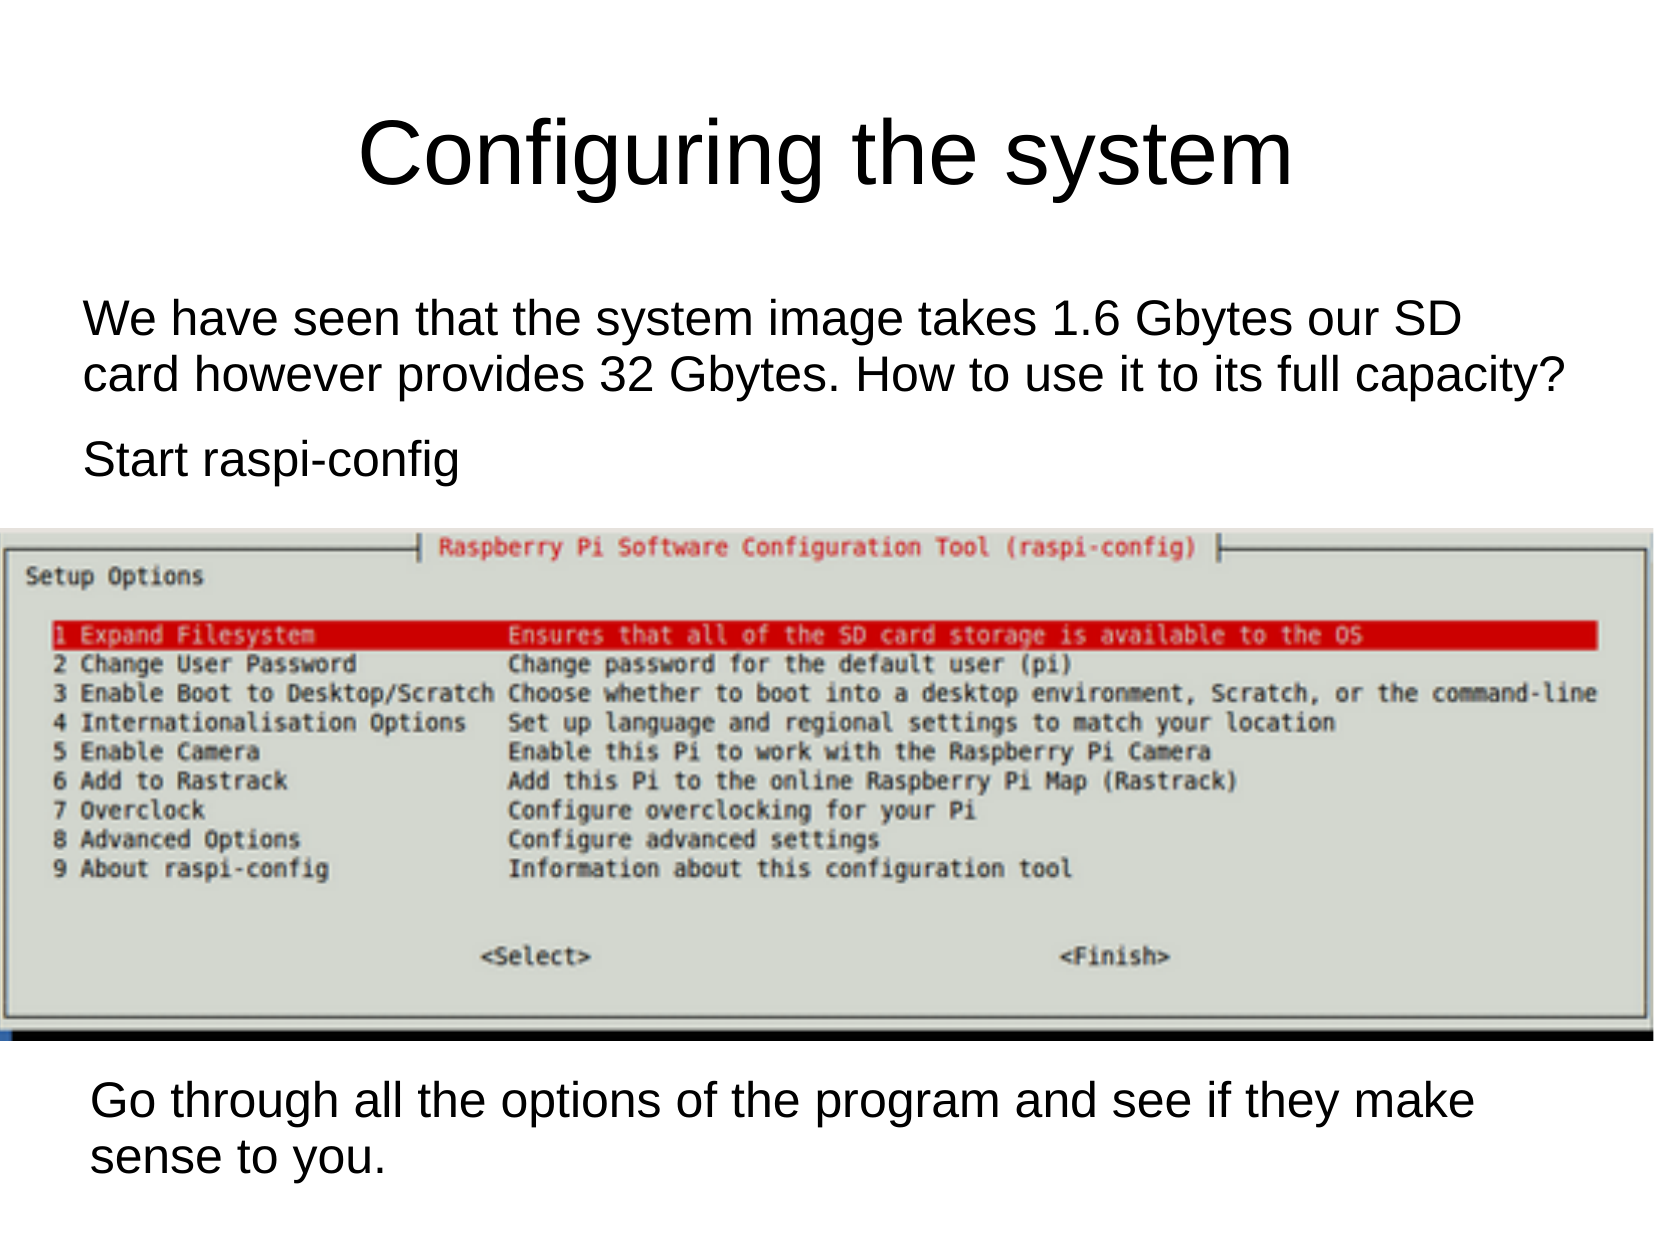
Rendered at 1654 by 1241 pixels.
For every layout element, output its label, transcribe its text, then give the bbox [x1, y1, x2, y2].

title Configuring the system [82, 49, 1571, 257]
list We have seen that the system image takes 1.6 Gbytes our SD card however provides 32 Gbytes. How to use it to its full capacity? Start raspi-config [82, 290, 1571, 499]
picture [0, 528, 1654, 1041]
text_box Go through all the options of the program and see if they make sense to you. [75, 1065, 1576, 1192]
